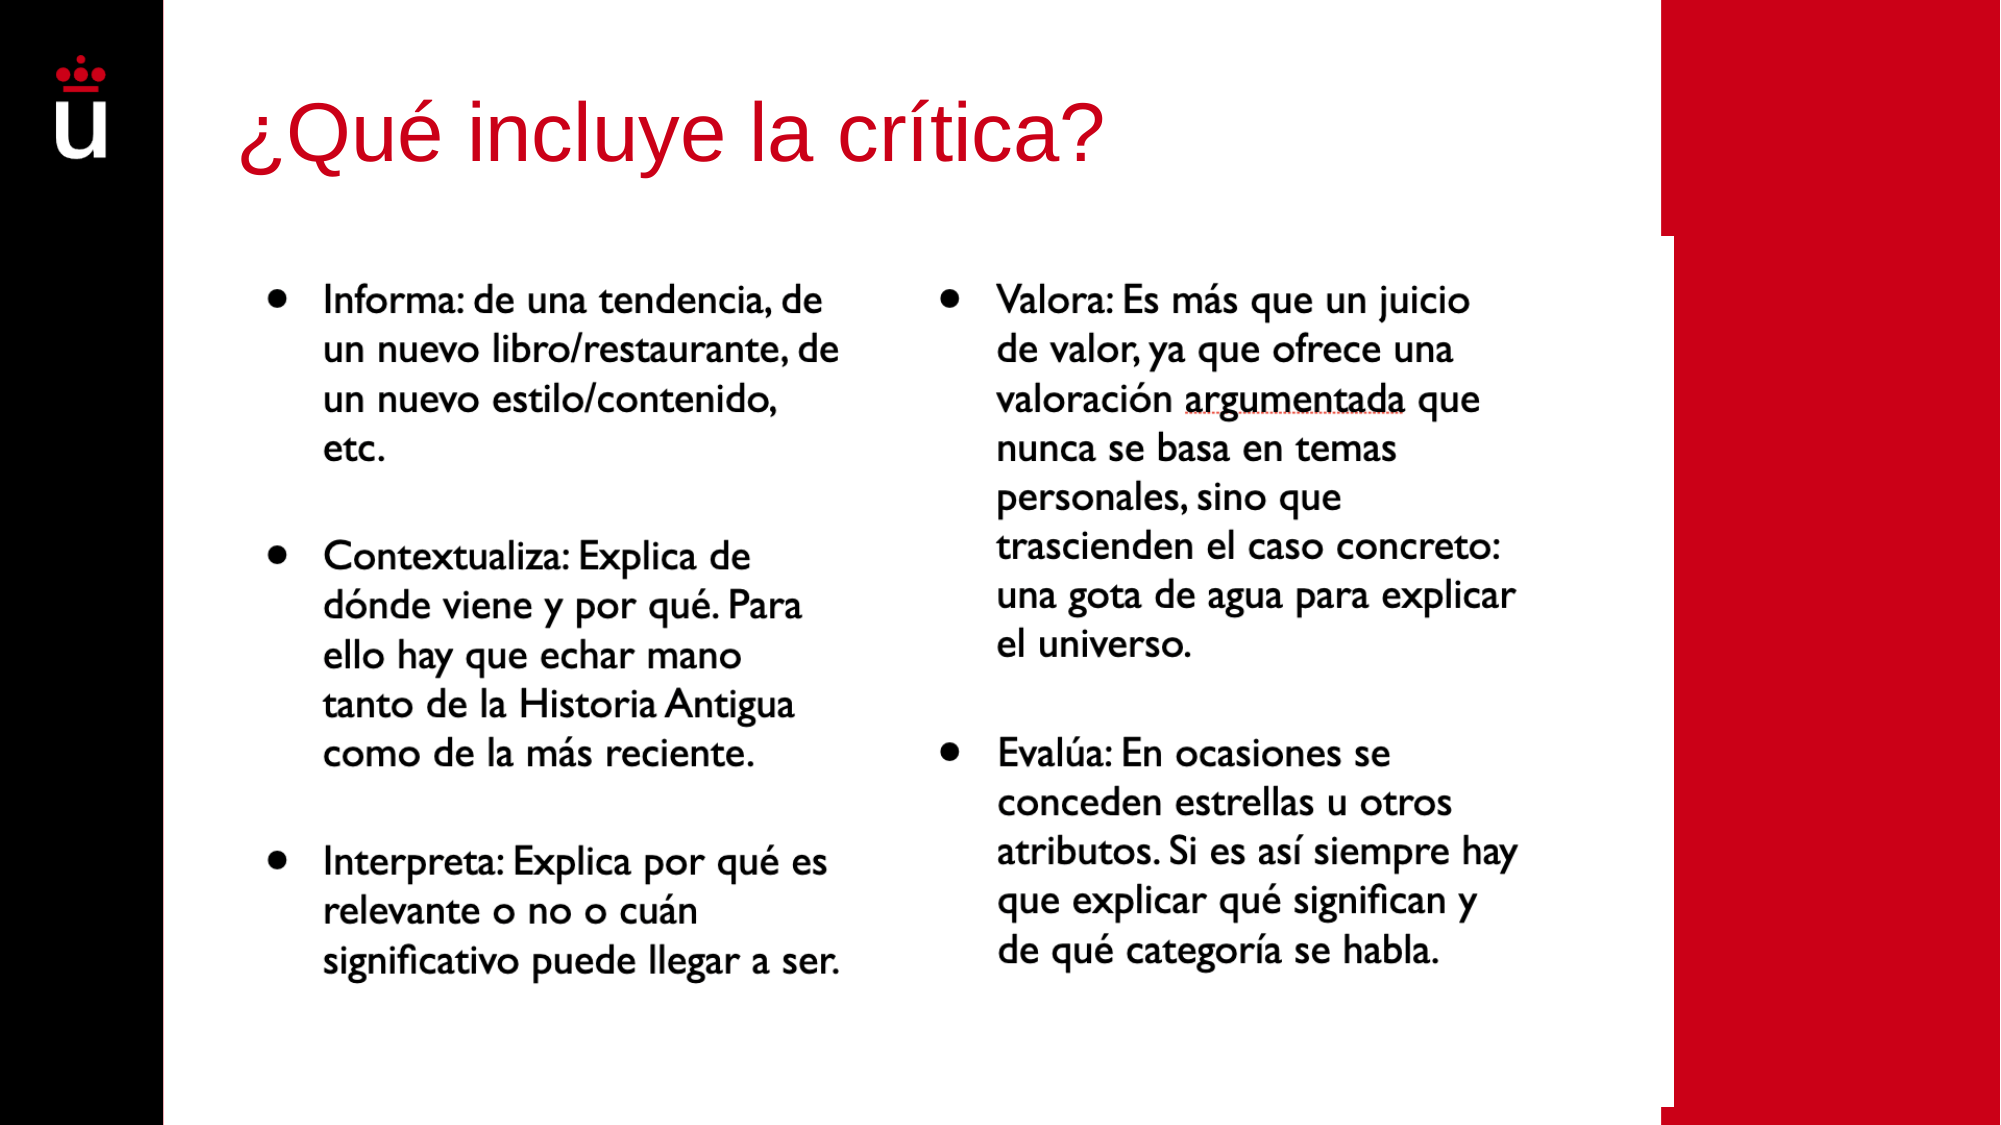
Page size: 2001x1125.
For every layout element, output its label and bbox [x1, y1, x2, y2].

picture [55, 55, 117, 165]
picture [206, 236, 1674, 1107]
